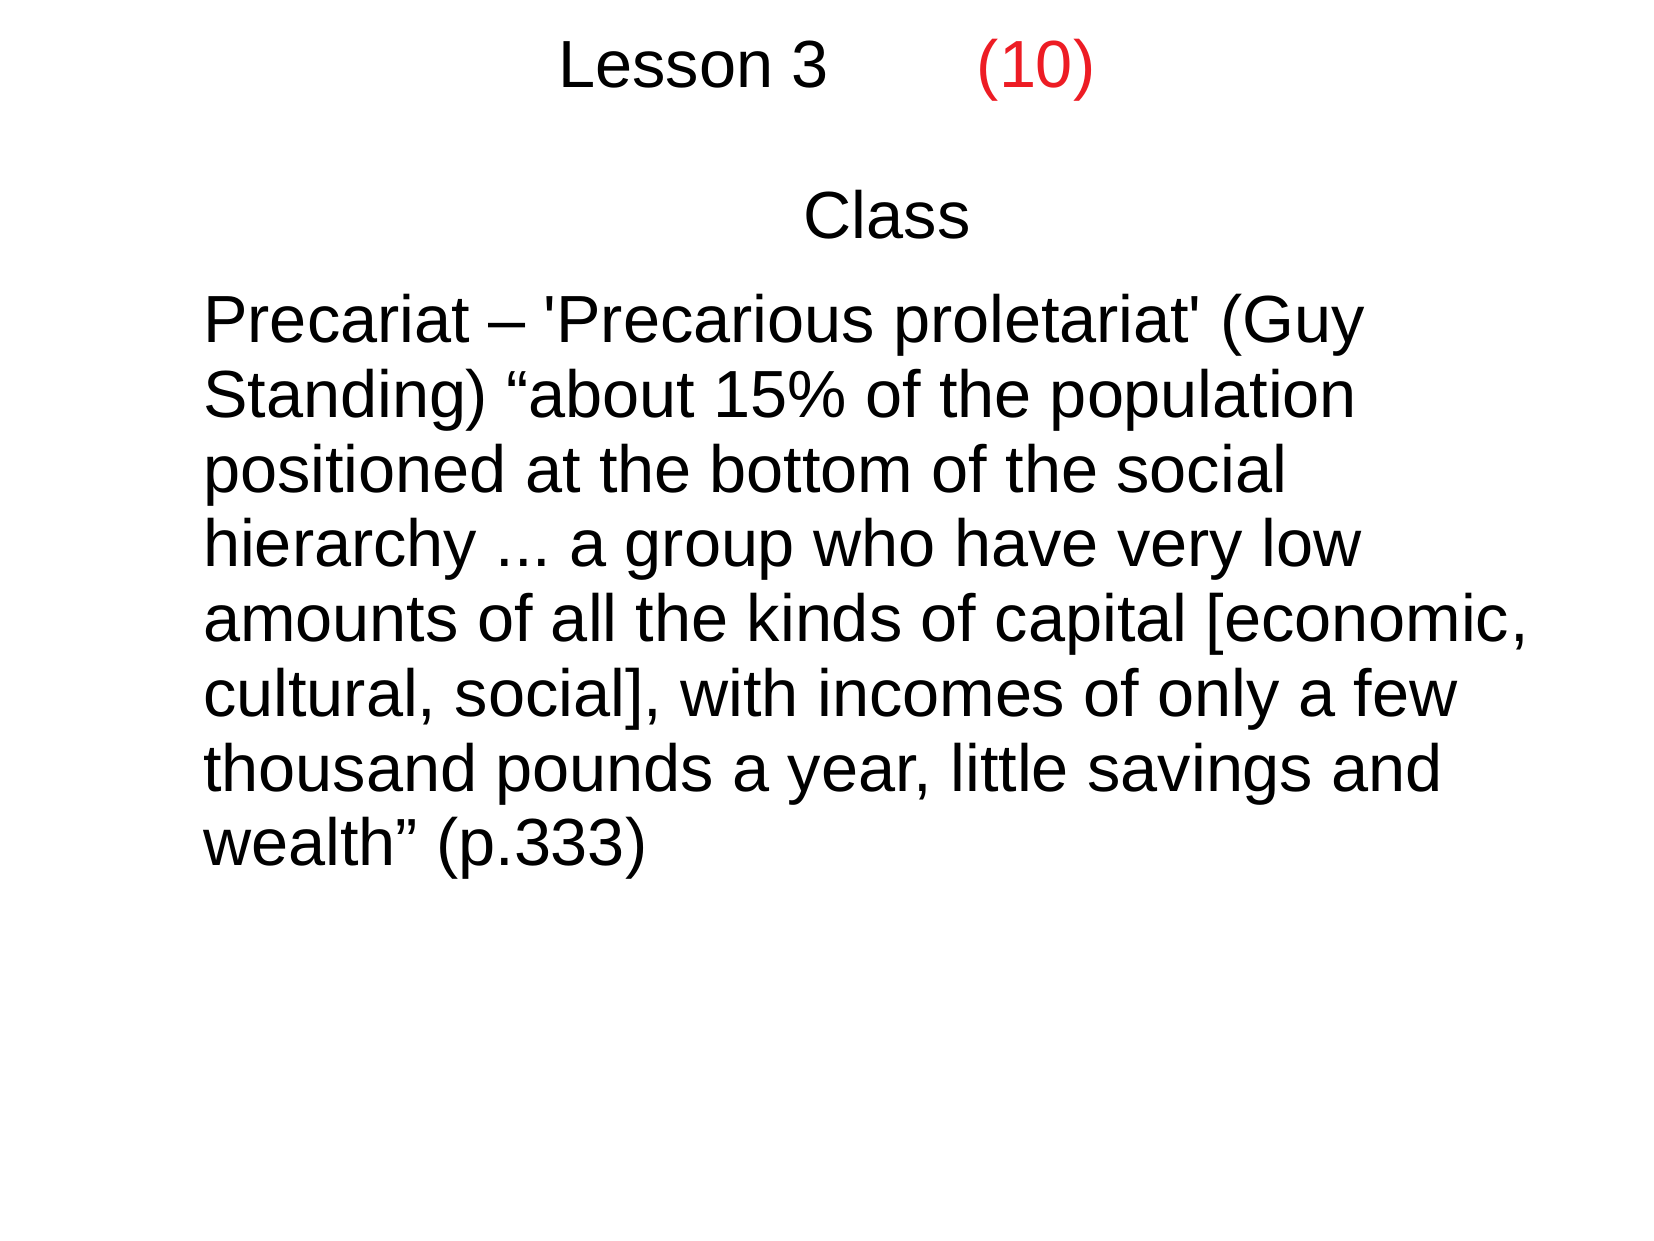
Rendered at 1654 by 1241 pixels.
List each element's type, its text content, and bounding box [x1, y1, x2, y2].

list Class Precariat – 'Precarious proletariat' (Guy Standing) “about 15% of the population positioned at the bottom of the social hierarchy ... a group who have very low amounts of all the kinds of capital [economic, cultural, social], with incomes of only a few thousand pounds a year, little savings and wealth” (p.333) [132, 177, 1571, 1147]
title Lesson 3 (10) [82, 26, 1571, 104]
